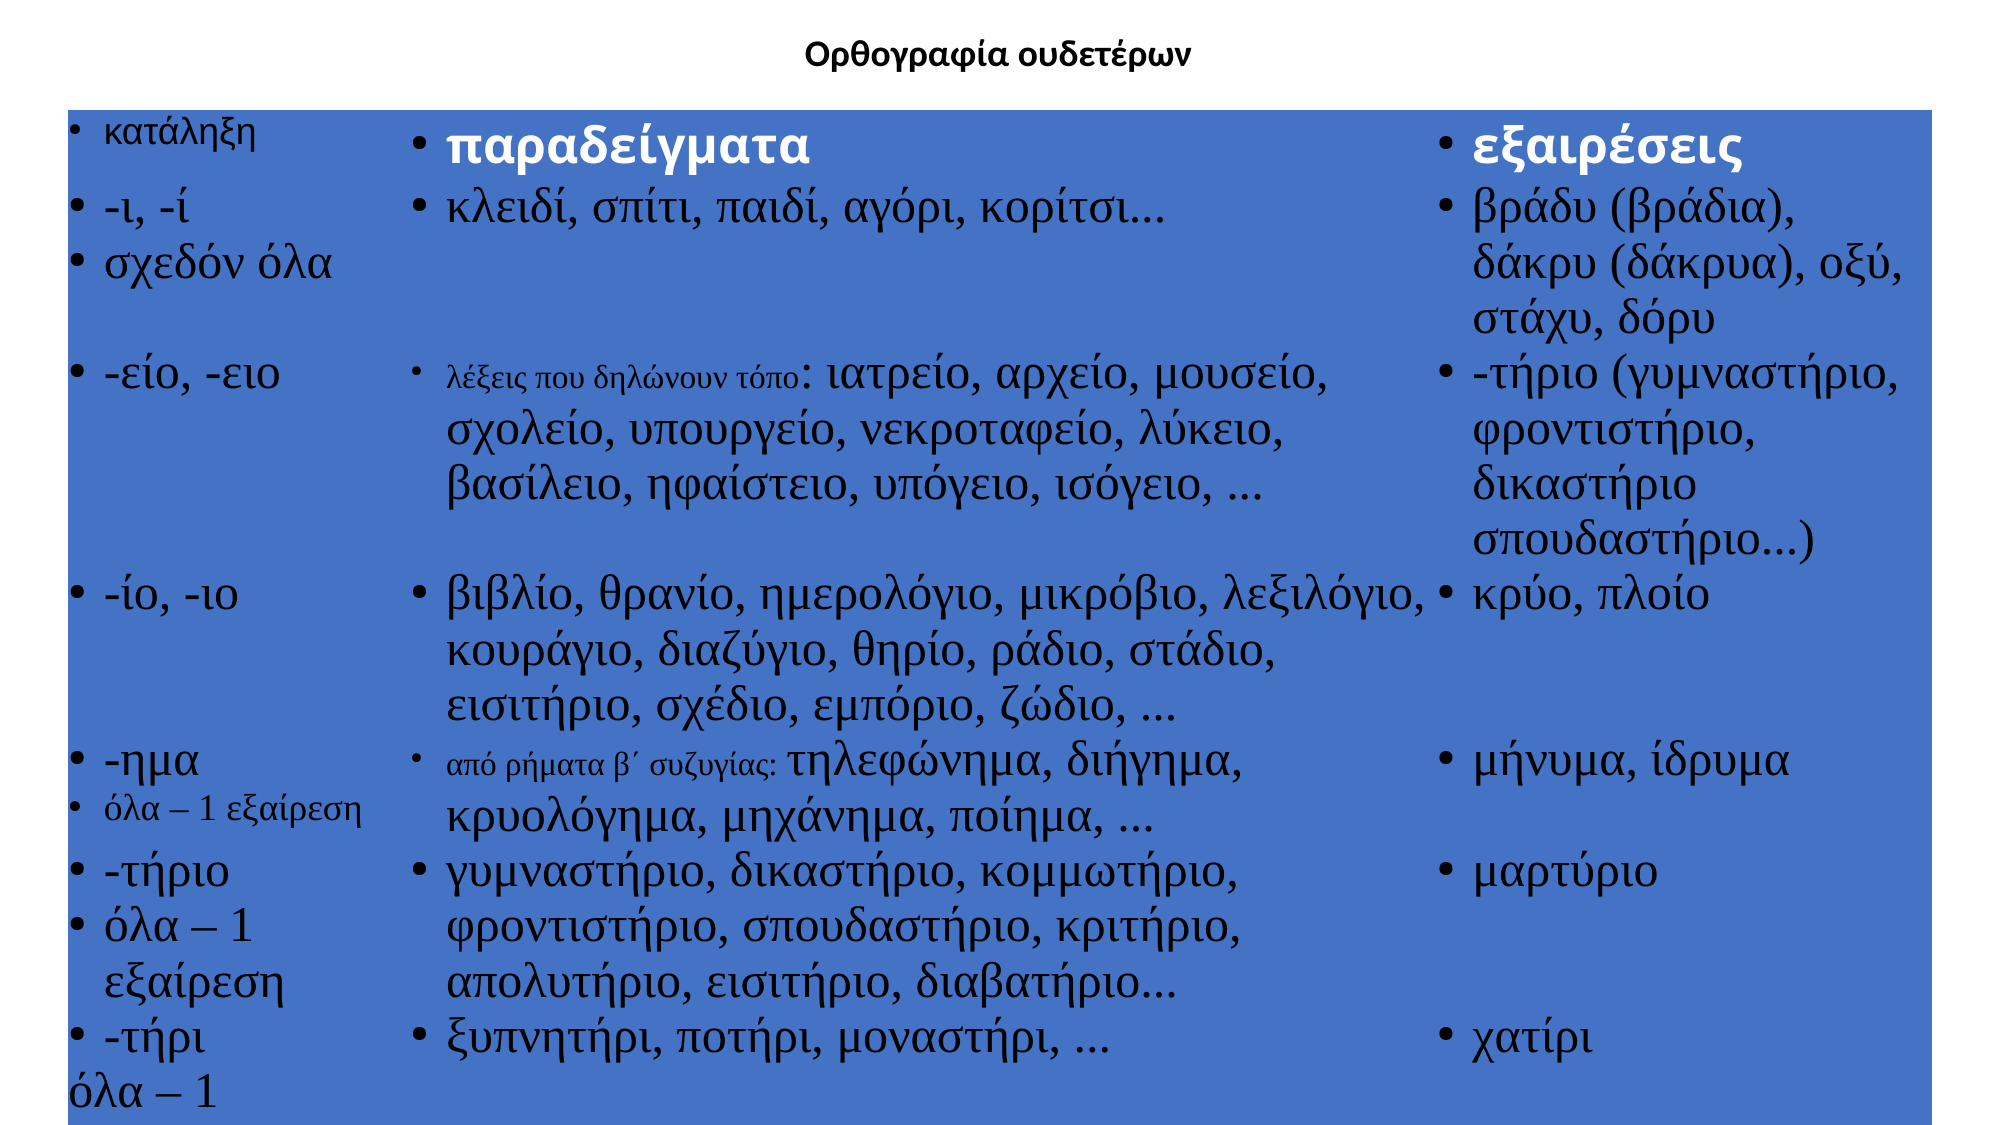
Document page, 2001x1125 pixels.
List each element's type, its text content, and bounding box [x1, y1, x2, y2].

table_cell ξυπνητήρι, ποτήρι, μοναστήρι, ... [411, 1008, 1437, 1125]
table_cell γυμναστήριο, δικαστήριο, κομμωτήριο, φροντιστήριο, σπουδαστήριο, κριτήριο, απολυτήριο, εισιτήριο, διαβατήριο... [411, 842, 1437, 1008]
table_cell βράδυ (βράδια), δάκρυ (δάκρυα), οξύ, στάχυ, δόρυ [1437, 178, 1932, 344]
table_cell -είο, -ειο [68, 344, 411, 566]
table_header εξαιρέσεις [1437, 110, 1932, 178]
table_cell -ίο, -ιο [68, 566, 411, 731]
table_cell λέξεις που δηλώνουν τόπο: ιατρείο, αρχείο, μουσείο, σχολείο, υπουργείο, νεκροταφείο, λύκειο, βασίλειο, ηφαίστειο, υπόγειο, ισόγειο, ... [411, 344, 1437, 566]
table_cell -ημα όλα – 1 εξαίρεση [68, 731, 411, 842]
table_cell κρύο, πλοίο [1437, 566, 1932, 731]
table_cell βιβλίο, θρανίο, ημερολόγιο, μικρόβιο, λεξιλόγιο, κουράγιο, διαζύγιο, θηρίο, ράδιο, στάδιο, εισιτήριο, σχέδιο, εμπόριο, ζώδιο, ... [411, 566, 1437, 731]
table_cell μήνυμα, ίδρυμα [1437, 731, 1932, 842]
table_cell κλειδί, σπίτι, παιδί, αγόρι, κορίτσι... [411, 178, 1437, 344]
table_cell -ι, -ί σχεδόν όλα [68, 178, 411, 344]
table_cell -τήριο όλα – 1 εξαίρεση [68, 842, 411, 1008]
table_cell από ρήματα β΄ συζυγίας: τηλεφώνημα, διήγημα, κρυολόγημα, μηχάνημα, ποίημα, ... [411, 731, 1437, 842]
text_box Oρθογραφία ουδετέρων [789, 21, 1211, 82]
table_header παραδείγματα [411, 110, 1437, 178]
table_cell -τήριο (γυμναστήριο, φροντιστήριο, δικαστήριο σπουδαστήριο...) [1437, 344, 1932, 566]
table_cell χατίρι [1437, 1008, 1932, 1125]
table_cell μαρτύριο [1437, 842, 1932, 1008]
table_header κατάληξη [68, 110, 411, 178]
table_cell -τήρι όλα – 1 εξαίρεση [68, 1008, 411, 1125]
